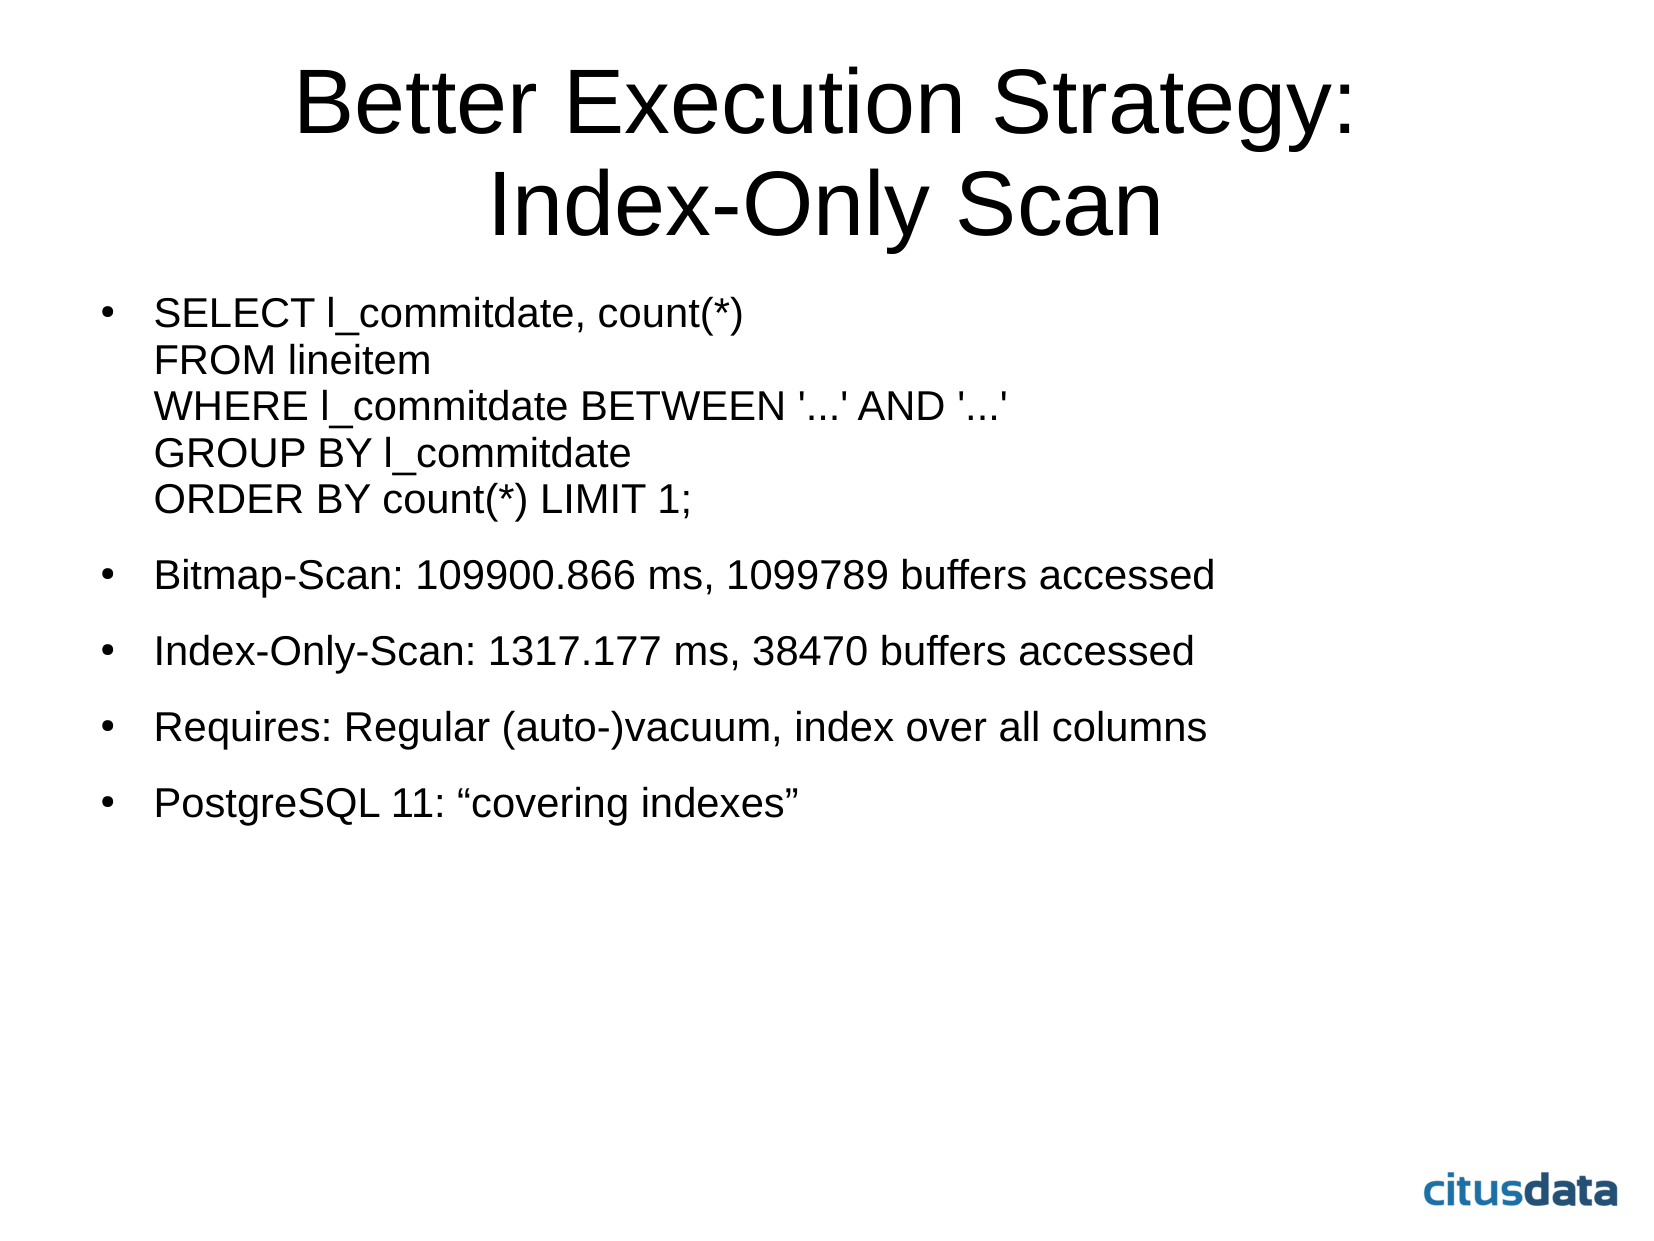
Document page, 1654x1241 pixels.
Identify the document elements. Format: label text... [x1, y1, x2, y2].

list SELECT l_commitdate, count(*) FROM lineitem WHERE l_commitdate BETWEEN '...' AND '...' GROUP BY l_commitdate ORDER BY count(*) LIMIT 1; Bitmap-Scan: 109900.866 ms, 1099789 buffers accessed Index-Only-Scan: 1317.177 ms, 38470 buffers accessed Requires: Regular (auto-)vacuum, index over all columns PostgreSQL 11: “covering indexes” [82, 290, 1571, 1096]
title Better Execution Strategy: Index-Only Scan [82, 49, 1571, 257]
picture [1420, 1167, 1622, 1209]
